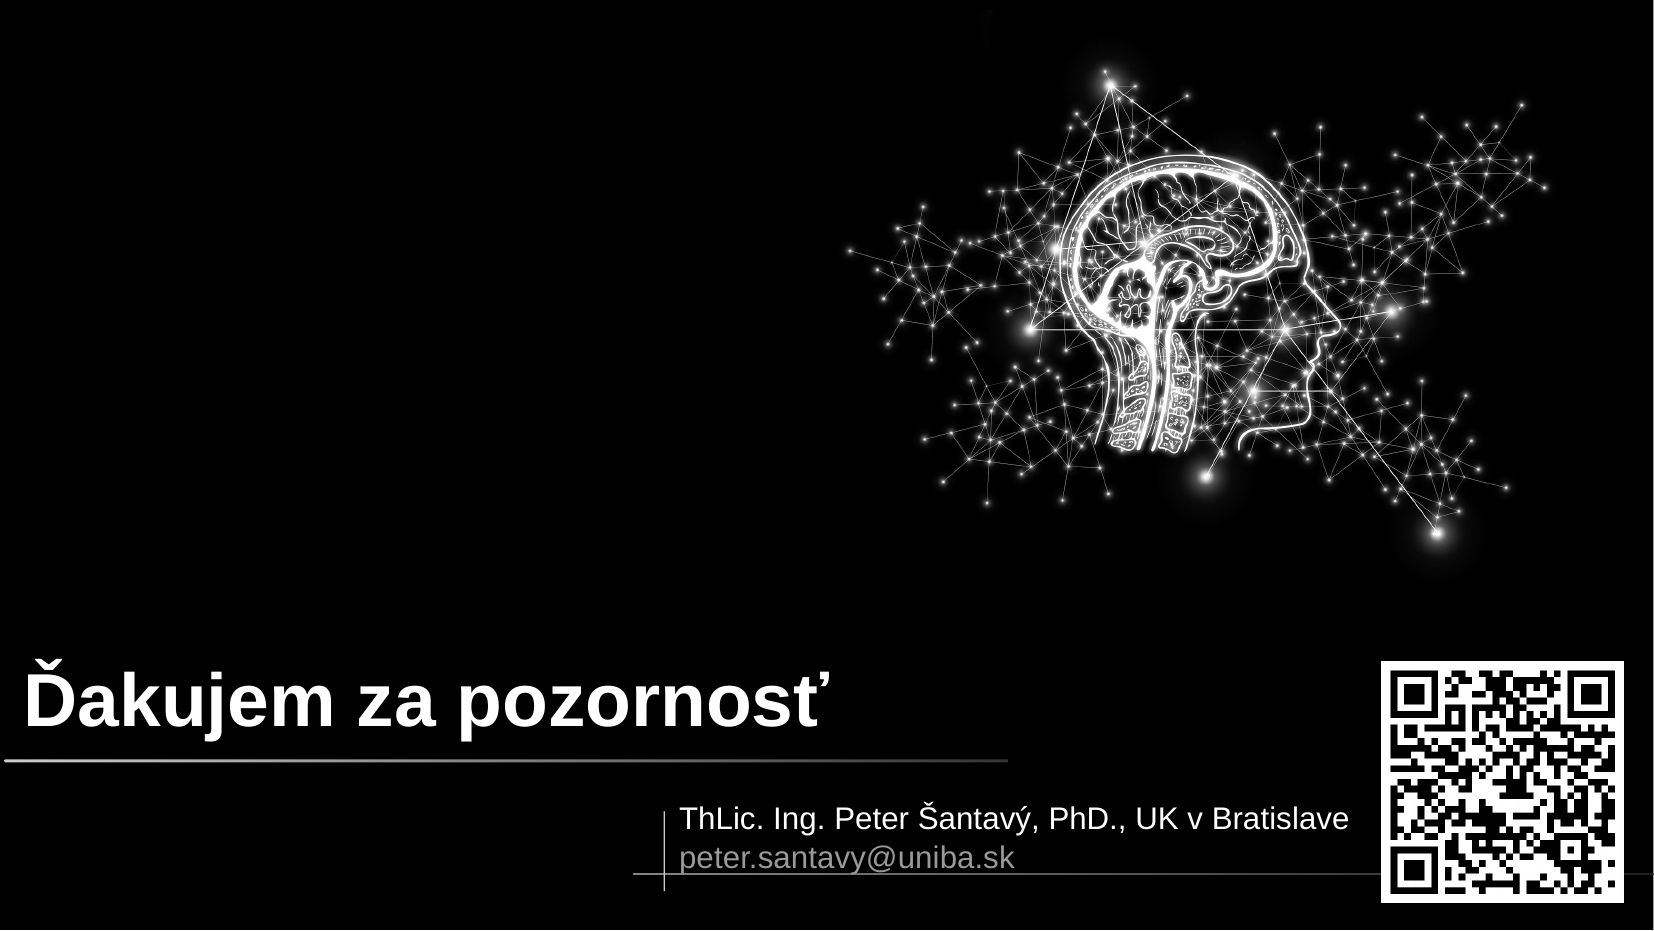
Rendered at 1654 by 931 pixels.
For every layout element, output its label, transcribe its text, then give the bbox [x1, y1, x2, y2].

title ThLic. Ing. Peter Šantavý, PhD., UK v Bratislave peter.santavy@uniba.sk [679, 791, 1381, 880]
title Ďakujem za pozornosť [23, 655, 1501, 747]
picture [744, 0, 1650, 605]
picture [1381, 661, 1624, 903]
